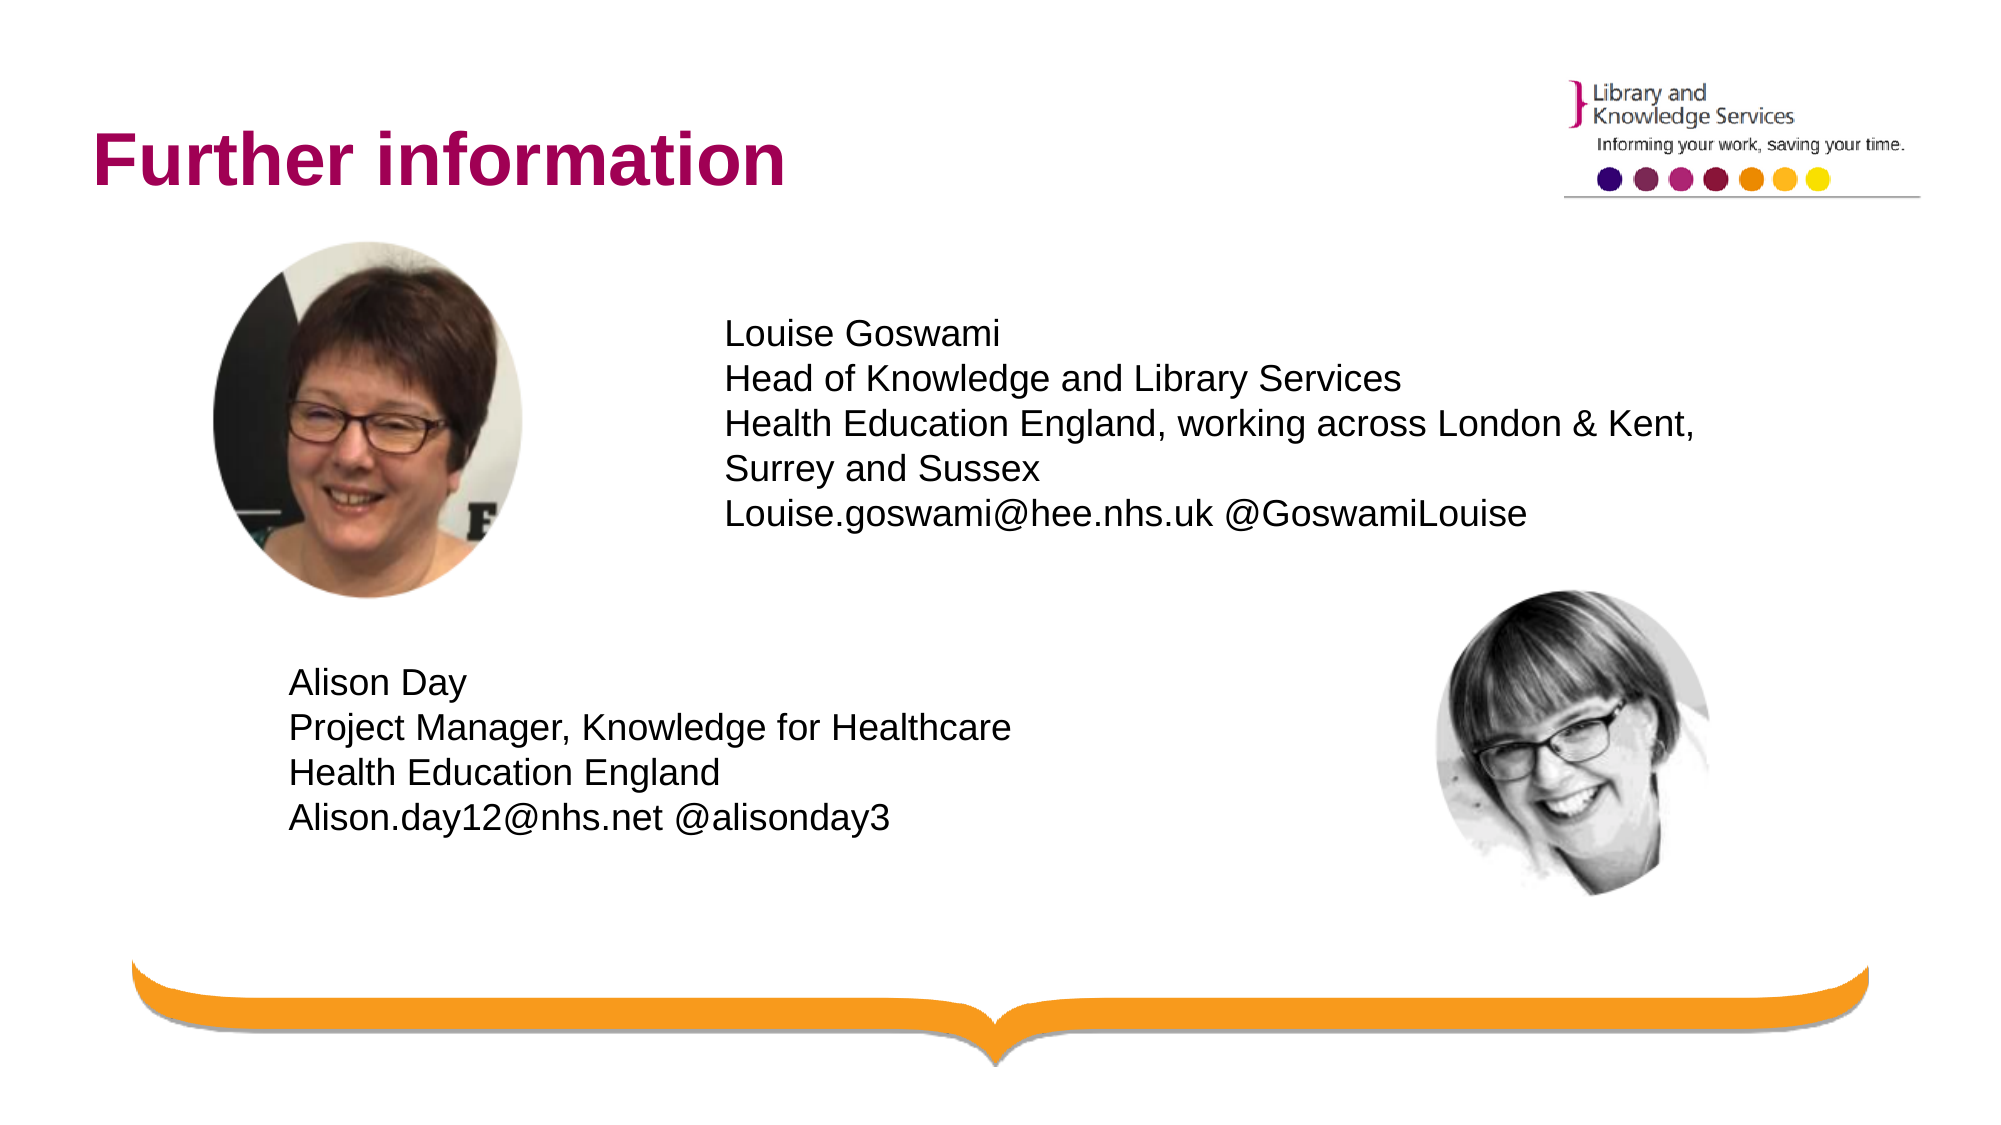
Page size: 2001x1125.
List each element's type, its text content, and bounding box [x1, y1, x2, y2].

picture [132, 959, 1868, 1063]
picture [175, 234, 563, 611]
text_box Louise Goswami Head of Knowledge and Library Services Health Education England, working across London & Kent, Surrey and Sussex Louise.goswami@hee.nhs.uk @GoswamiLouise [709, 301, 1802, 544]
text_box Alison Day Project Manager, Knowledge for Healthcare Health Education England Alison.day12@nhs.net @alisonday3 [273, 650, 1366, 848]
title Further information [77, 62, 1218, 210]
picture [1371, 581, 1759, 923]
picture [1564, 76, 1923, 196]
